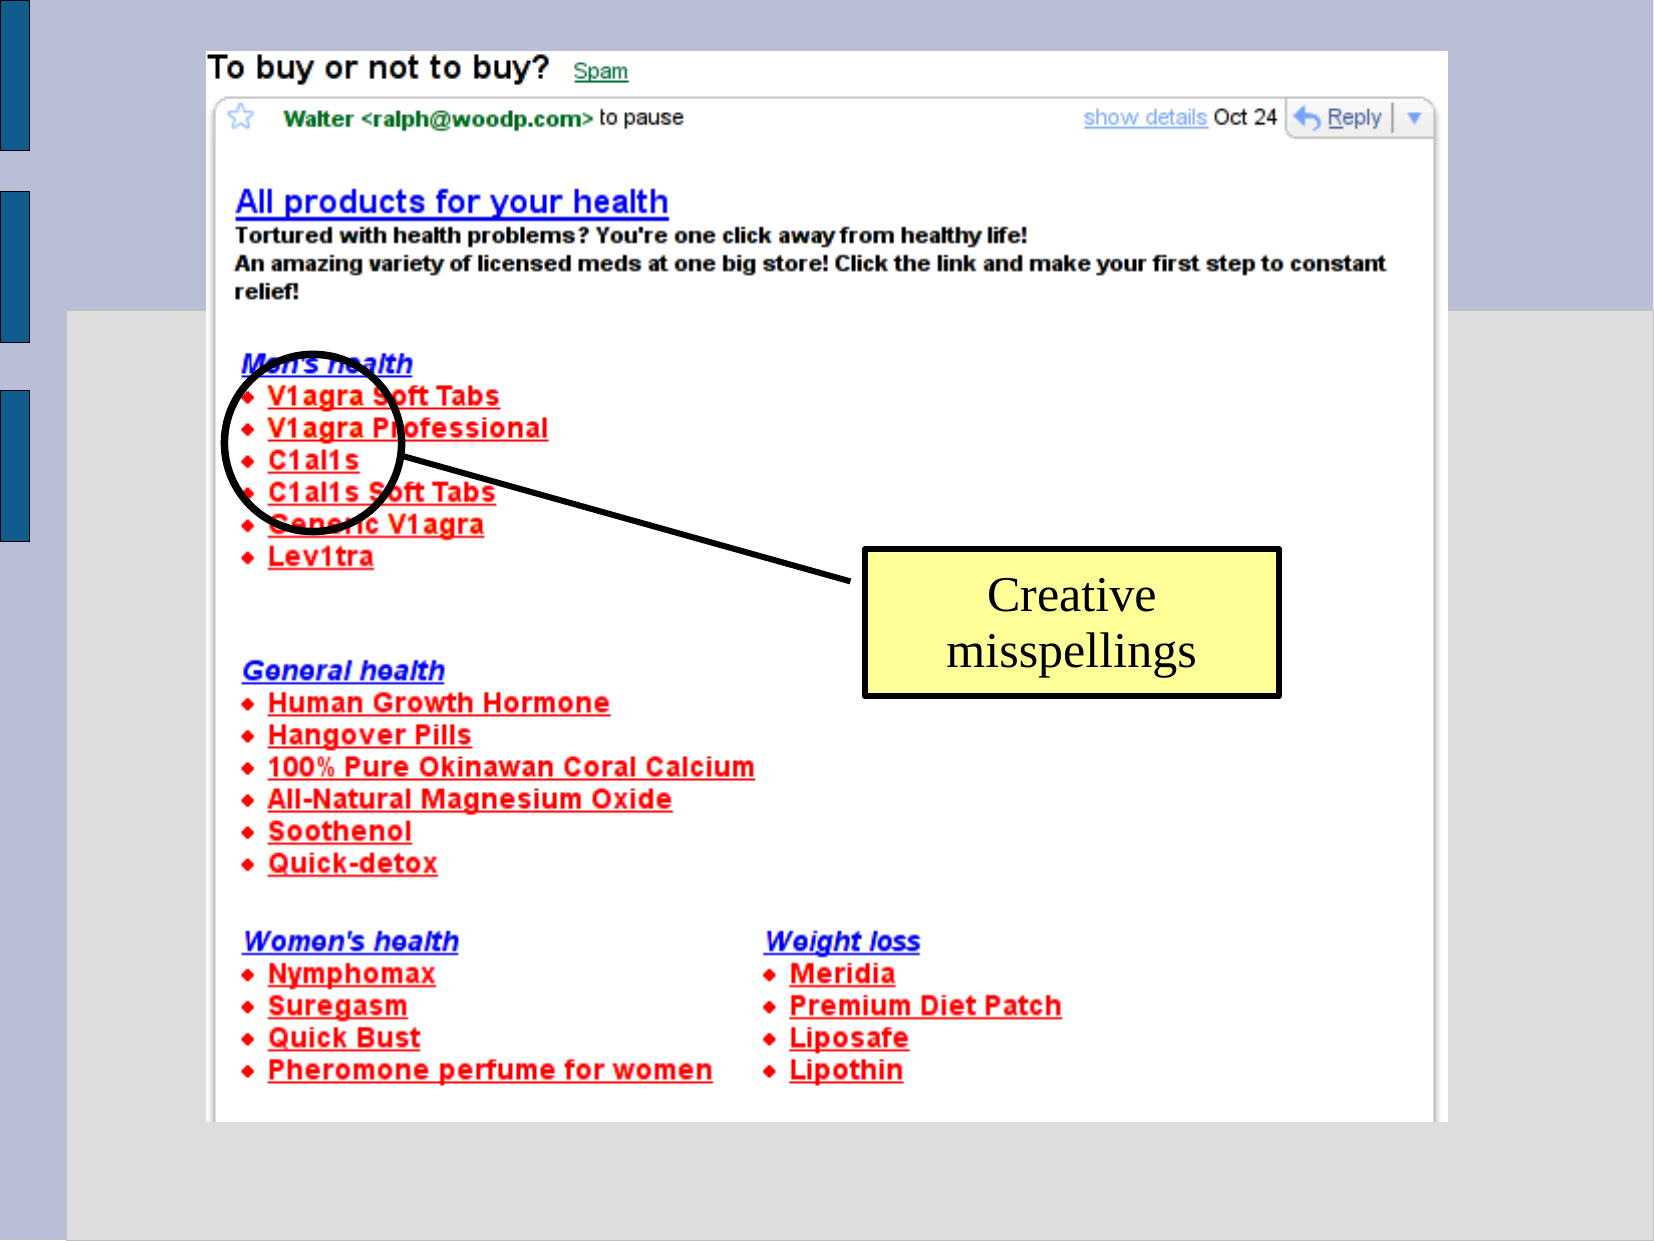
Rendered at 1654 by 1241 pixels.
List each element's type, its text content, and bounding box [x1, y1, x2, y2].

picture [206, 51, 1448, 1123]
text_box Creative misspellings [865, 549, 1279, 696]
